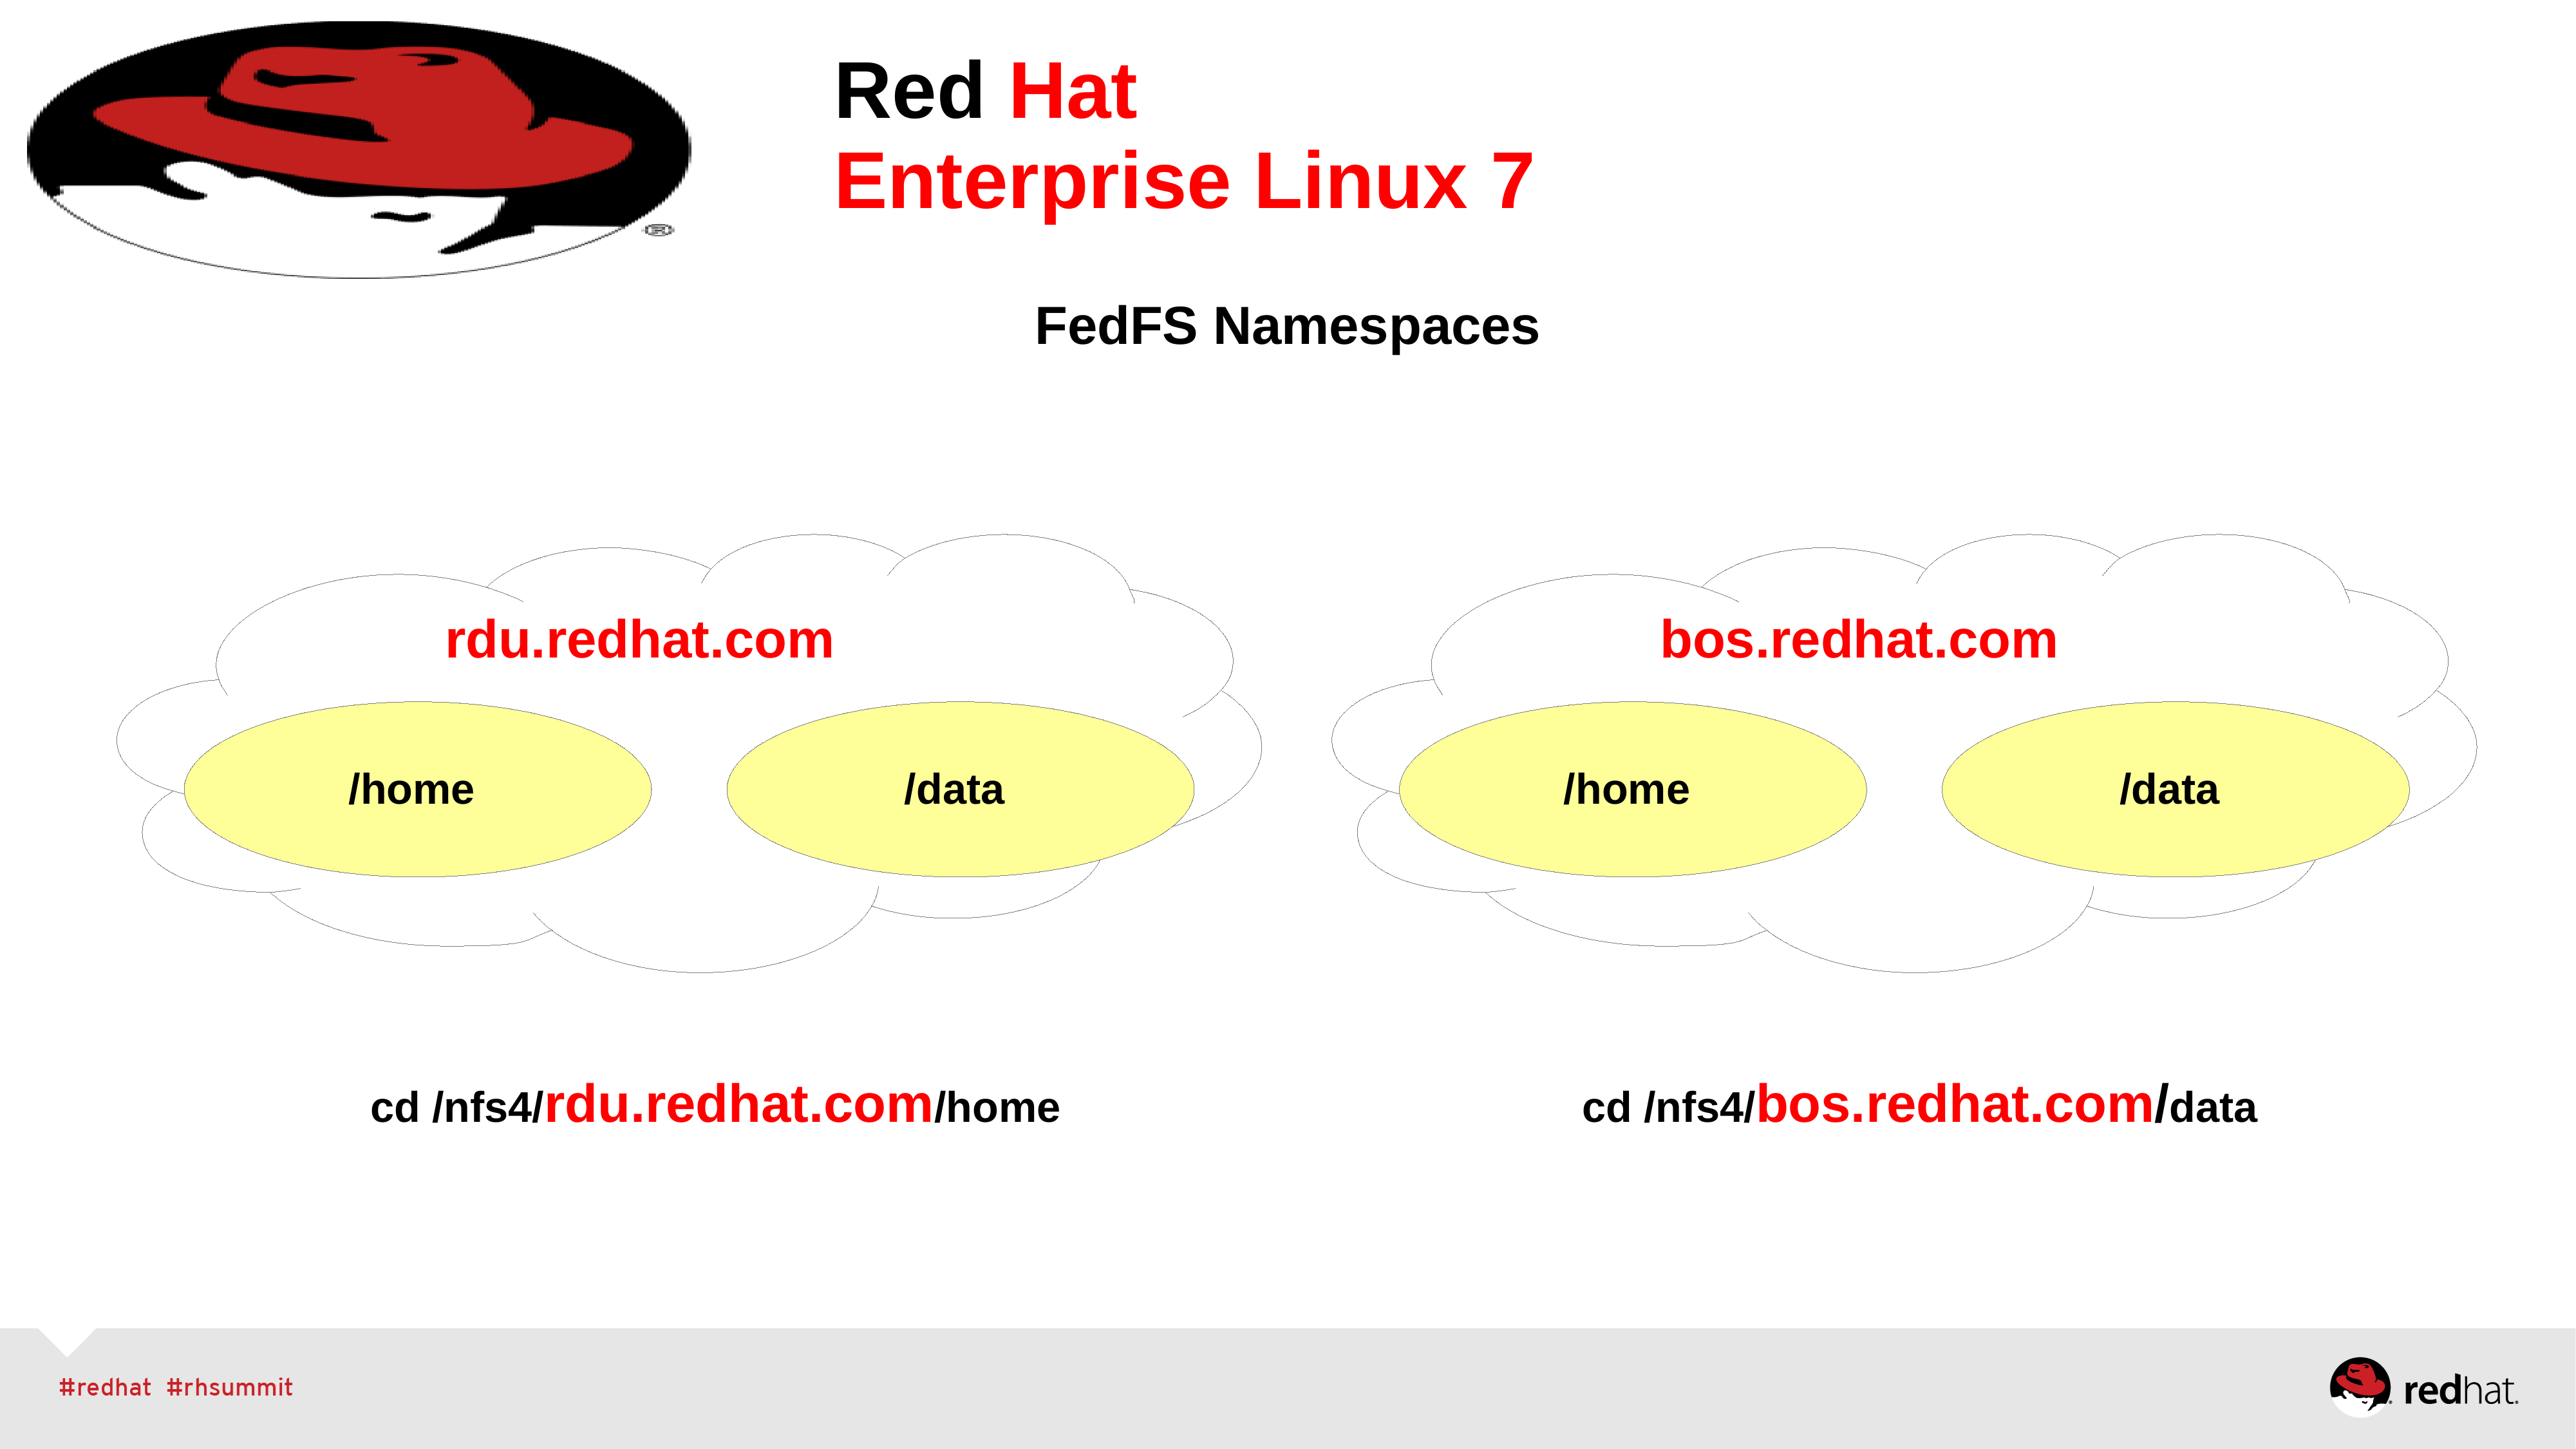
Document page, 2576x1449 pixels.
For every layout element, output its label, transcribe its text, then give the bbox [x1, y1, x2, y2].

text_box /home [184, 701, 652, 877]
text_box [117, 534, 1262, 973]
picture [0, 0, 2576, 1449]
text_box Red Hat Enterprise Linux 7 [824, 41, 2454, 276]
text_box cd /nfs4/rdu.redhat.com/home [361, 1069, 1095, 1139]
text_box /data [1942, 701, 2410, 877]
text_box bos.redhat.com [1650, 604, 2373, 698]
text_box cd /nfs4/bos.redhat.com/data [1572, 1069, 2284, 1139]
text_box rdu.redhat.com [435, 604, 1143, 698]
text_box /home [1399, 701, 1867, 877]
text_box /data [727, 701, 1194, 877]
text_box FedFS Namespaces [945, 291, 1631, 361]
text_box [1331, 534, 2477, 973]
